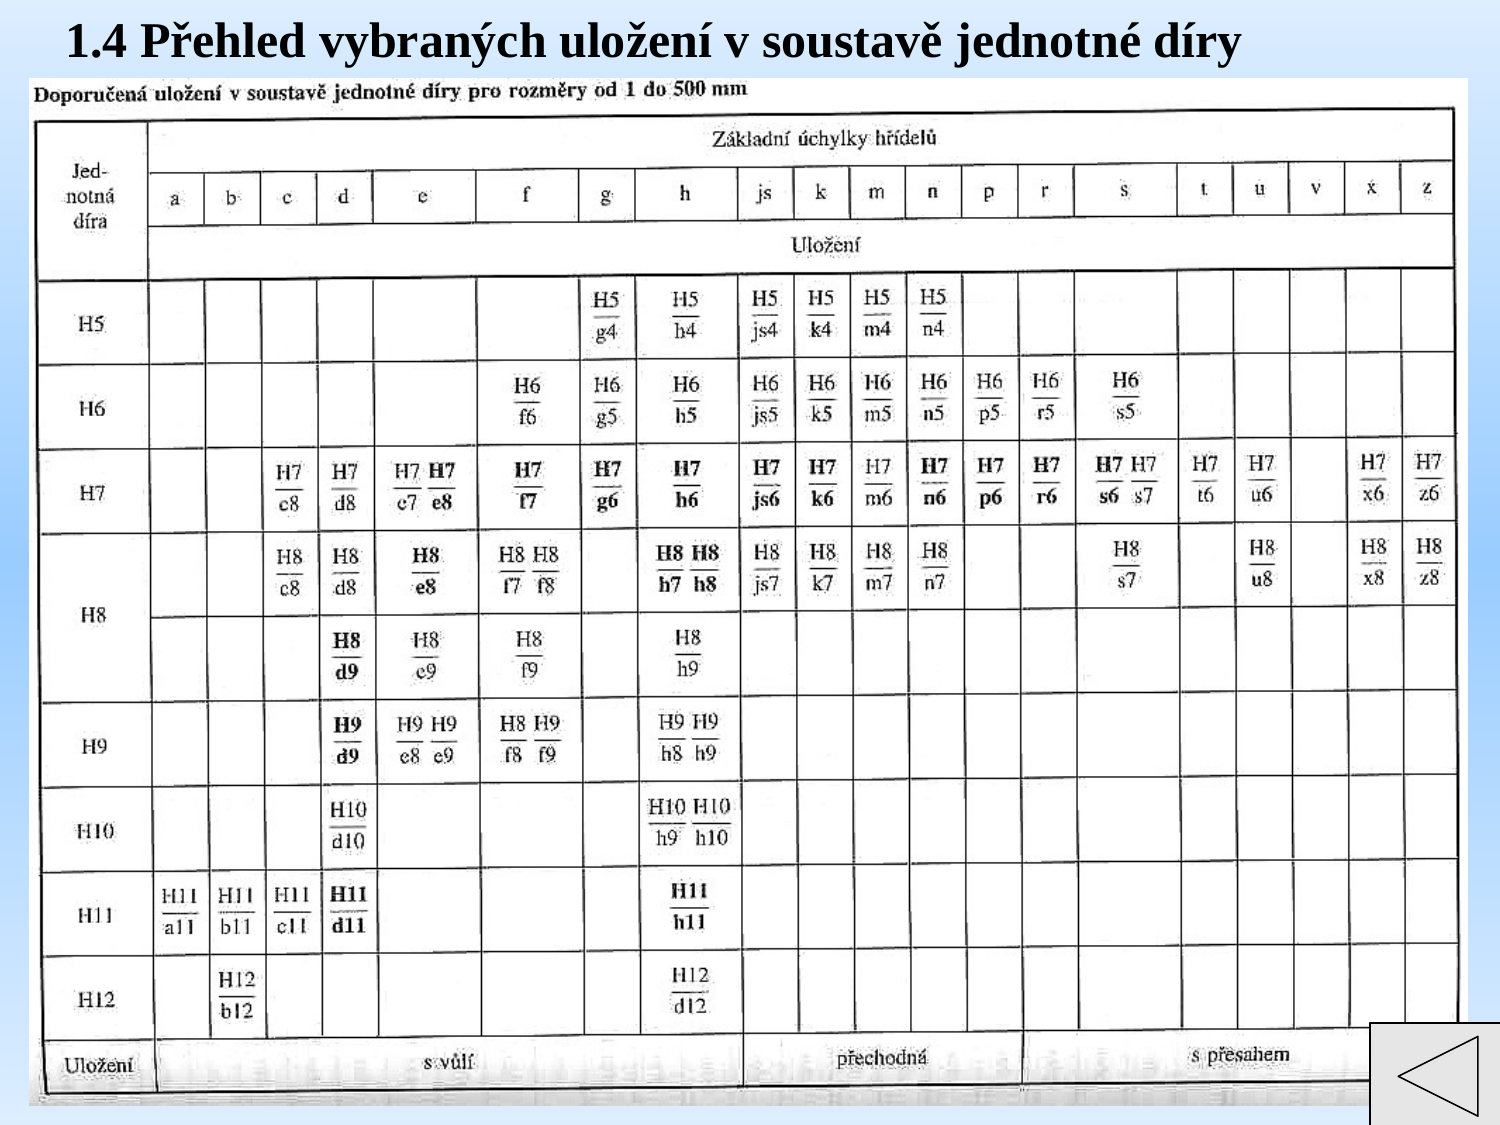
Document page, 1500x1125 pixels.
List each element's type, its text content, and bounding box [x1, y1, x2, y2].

text_box 1.4 Přehled vybraných uložení v soustavě jednotné díry [0, 0, 1283, 76]
text_box [1370, 1023, 1500, 1125]
picture [29, 78, 1468, 1106]
